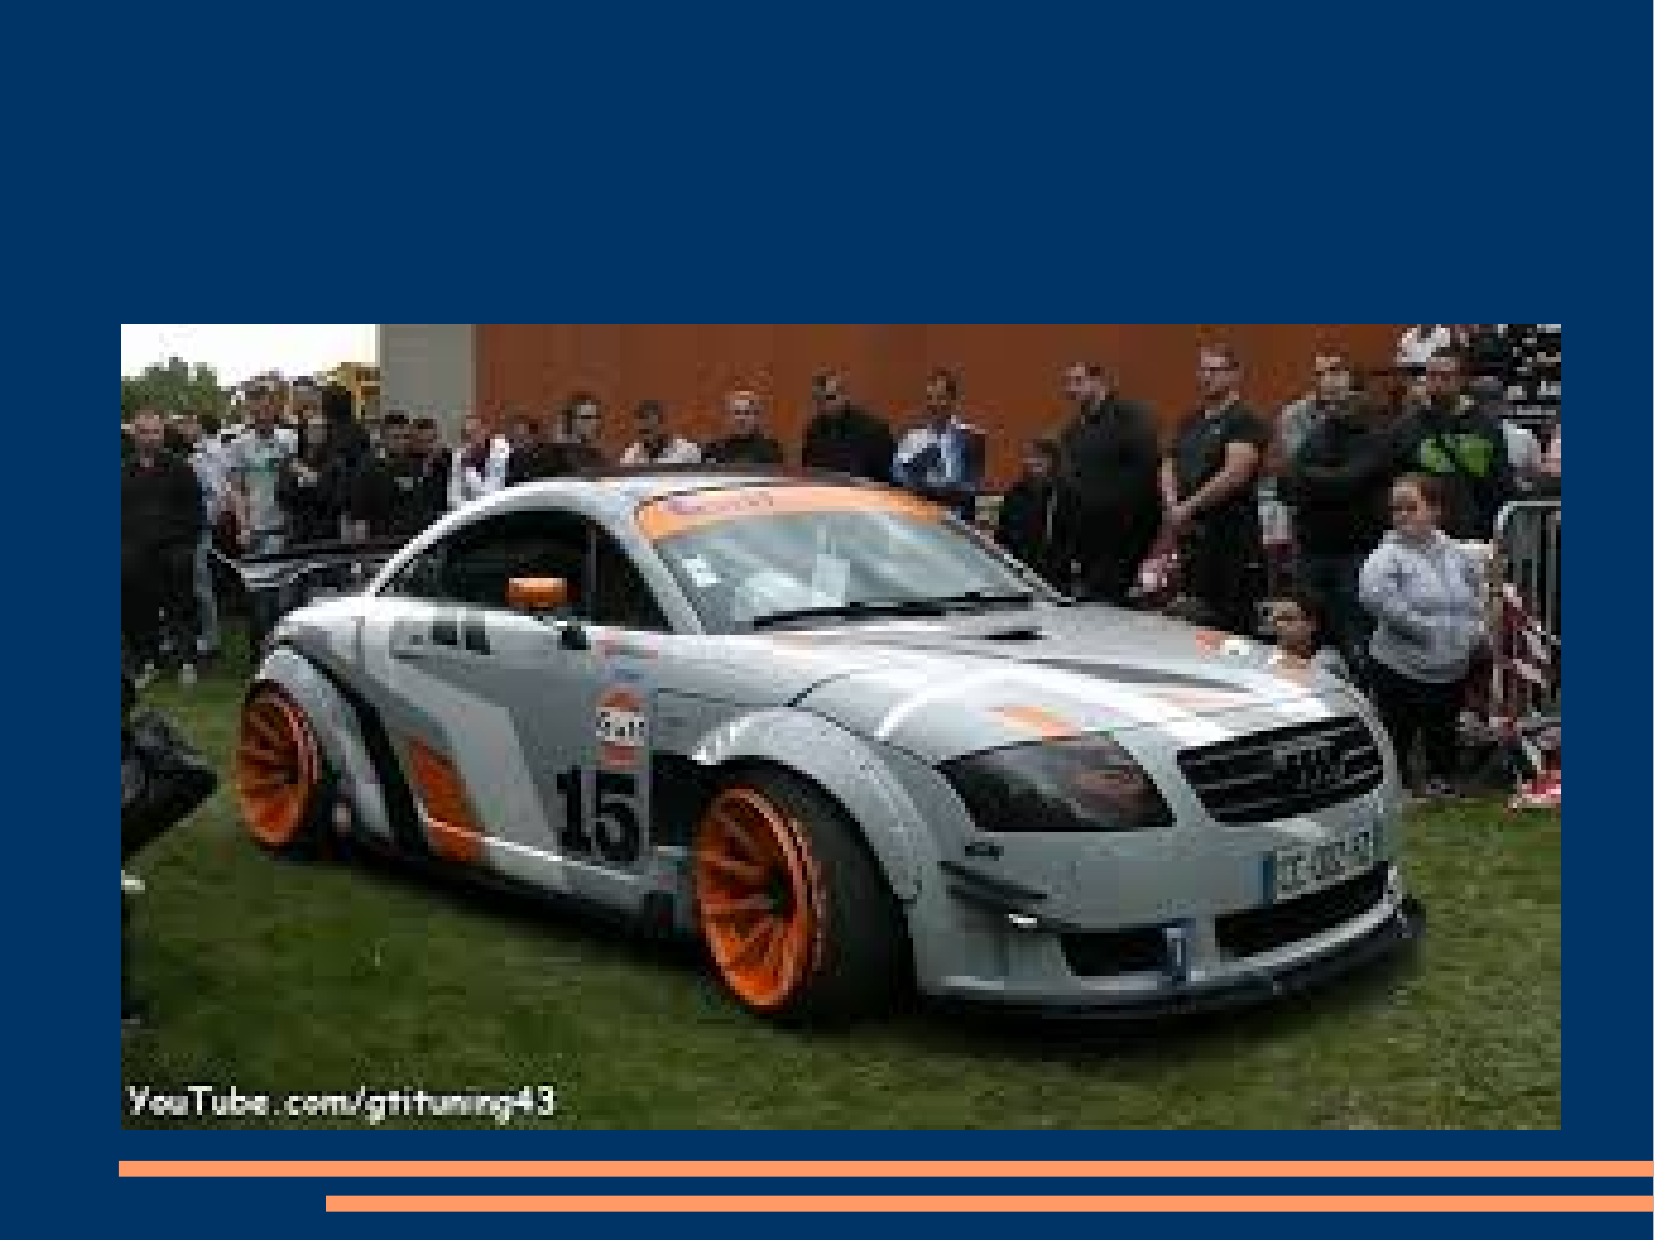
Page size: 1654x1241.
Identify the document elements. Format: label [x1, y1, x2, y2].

picture [121, 324, 1561, 1130]
